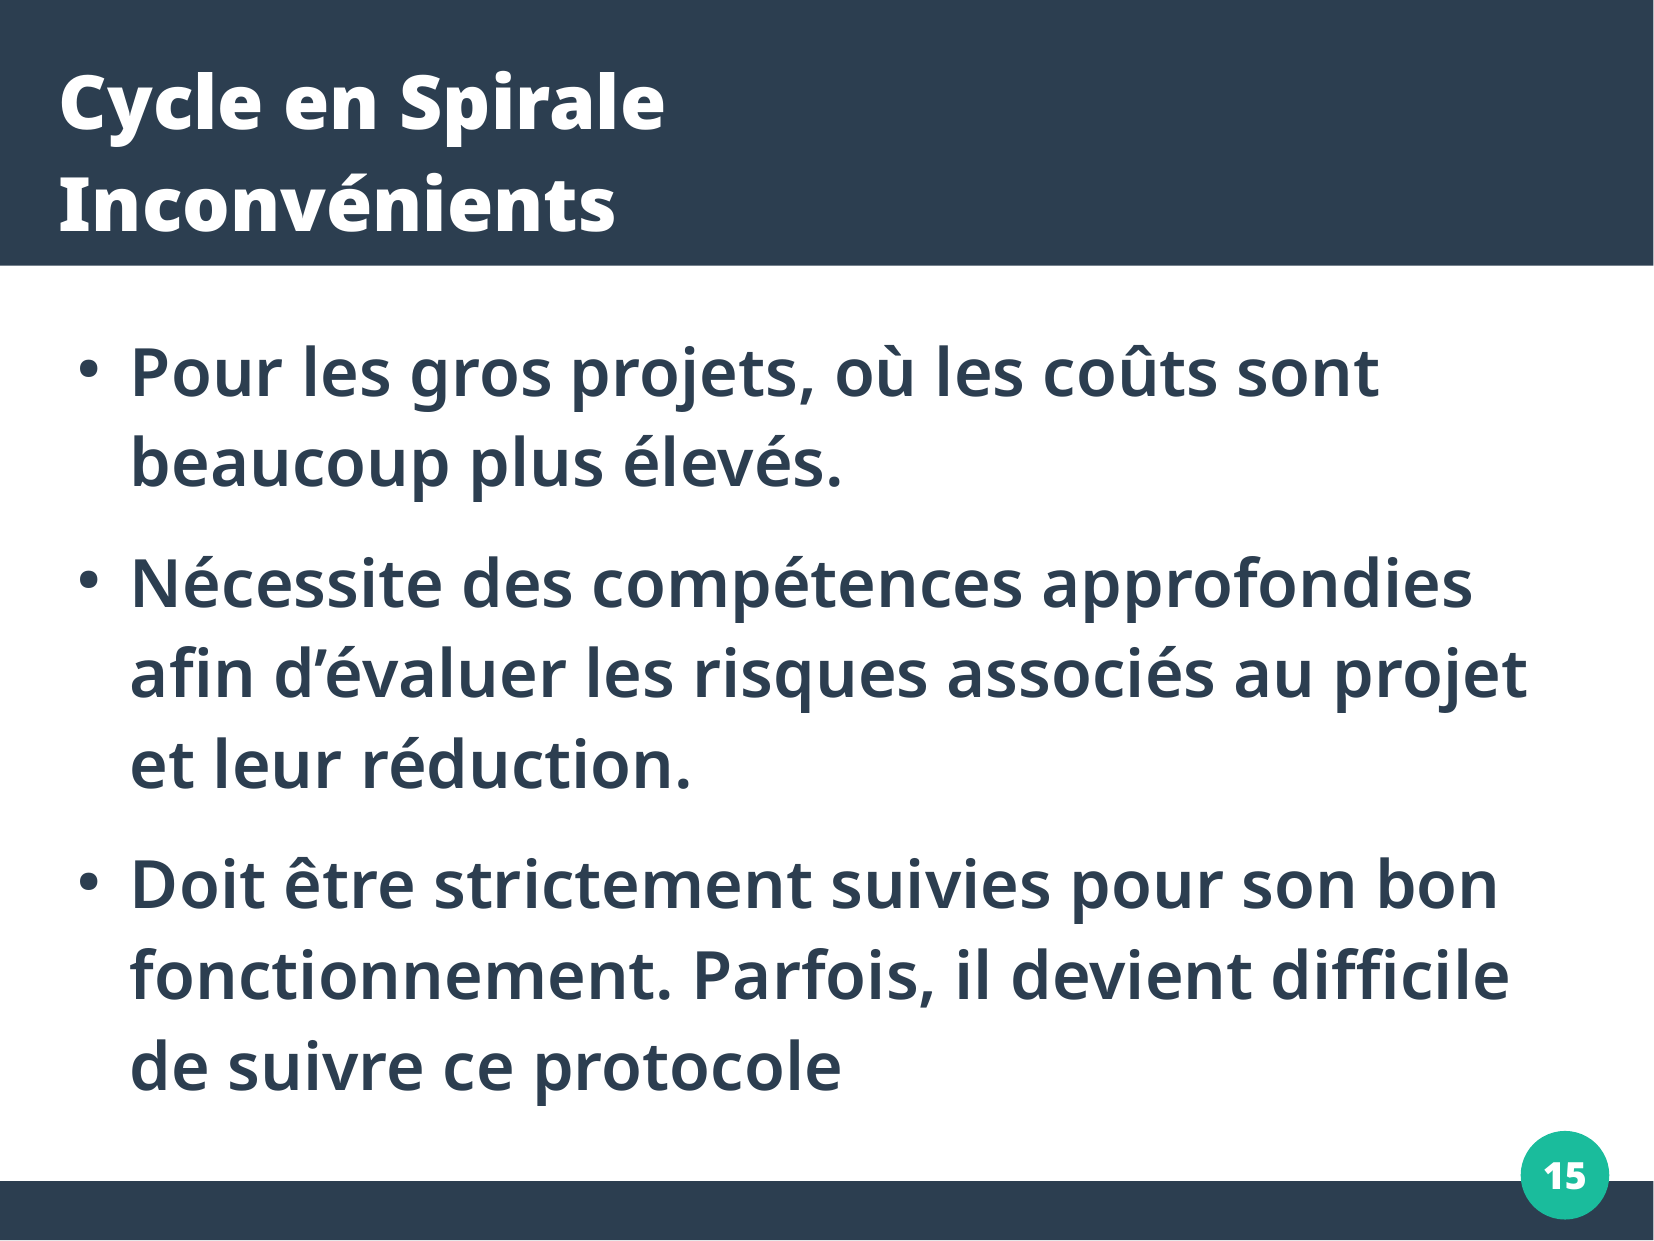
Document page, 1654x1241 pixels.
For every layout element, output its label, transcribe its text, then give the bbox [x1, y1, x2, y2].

list Pour les gros projets, où les coûts sont beaucoup plus élevés. Nécessite des compétences approfondies afin d’évaluer les risques associés au projet et leur réduction. Doit être strictement suivies pour son bon fonctionnement. Parfois, il devient difficile de suivre ce protocole [59, 324, 1595, 1152]
title Cycle en Spirale Inconvénients [59, 49, 1595, 207]
